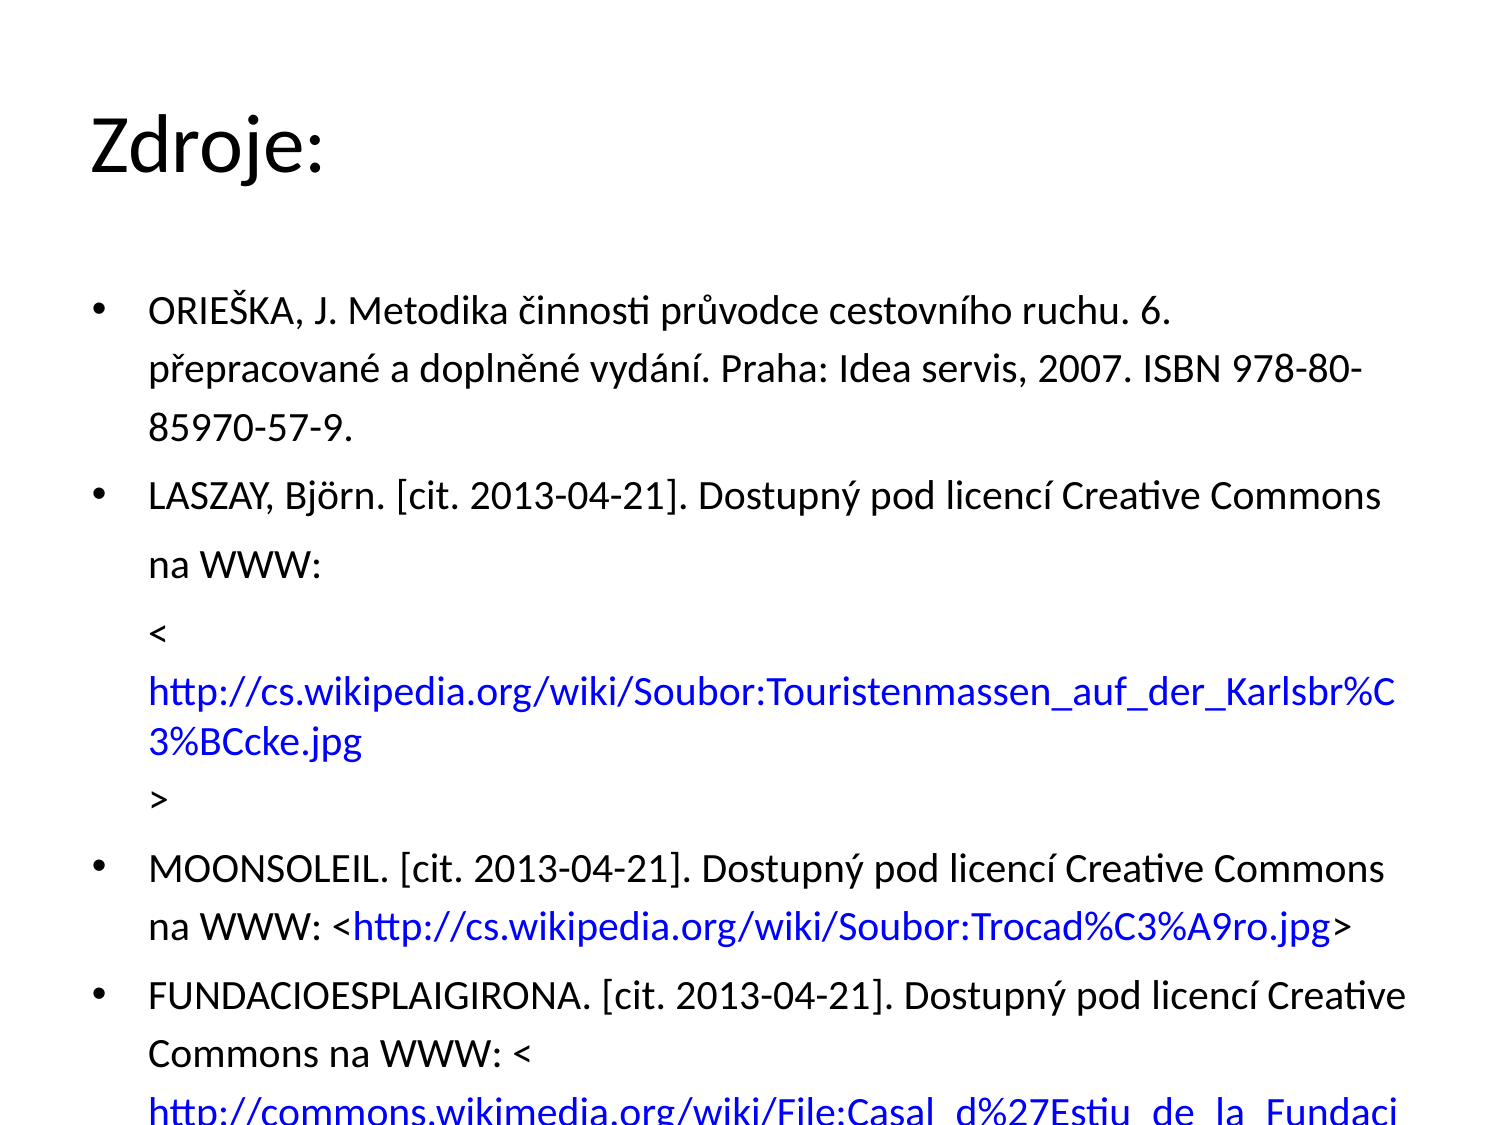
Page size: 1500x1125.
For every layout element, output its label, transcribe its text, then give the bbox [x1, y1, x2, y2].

list ORIEŠKA, J. Metodika činnosti průvodce cestovního ruchu. 6. přepracované a doplněné vydání. Praha: Idea servis, 2007. ISBN 978-80-85970-57-9. LASZAY, Björn. [cit. 2013-04-21]. Dostupný pod licencí Creative Commons na WWW: <http://cs.wikipedia.org/wiki/Soubor:Touristenmassen_auf_der_Karlsbr%C3%BCcke.jpg> MOONSOLEIL. [cit. 2013-04-21]. Dostupný pod licencí Creative Commons na WWW: <http://cs.wikipedia.org/wiki/Soubor:Trocad%C3%A9ro.jpg> FUNDACIOESPLAIGIRONA. [cit. 2013-04-21]. Dostupný pod licencí Creative Commons na WWW: <http://commons.wikimedia.org/wiki/File:Casal_d%27Estiu_de_la_Fundaci%C3%B3_Esplai_Girona.JPG?uselang=cs> [76, 267, 1427, 1125]
title Zdroje: [75, 45, 1426, 233]
